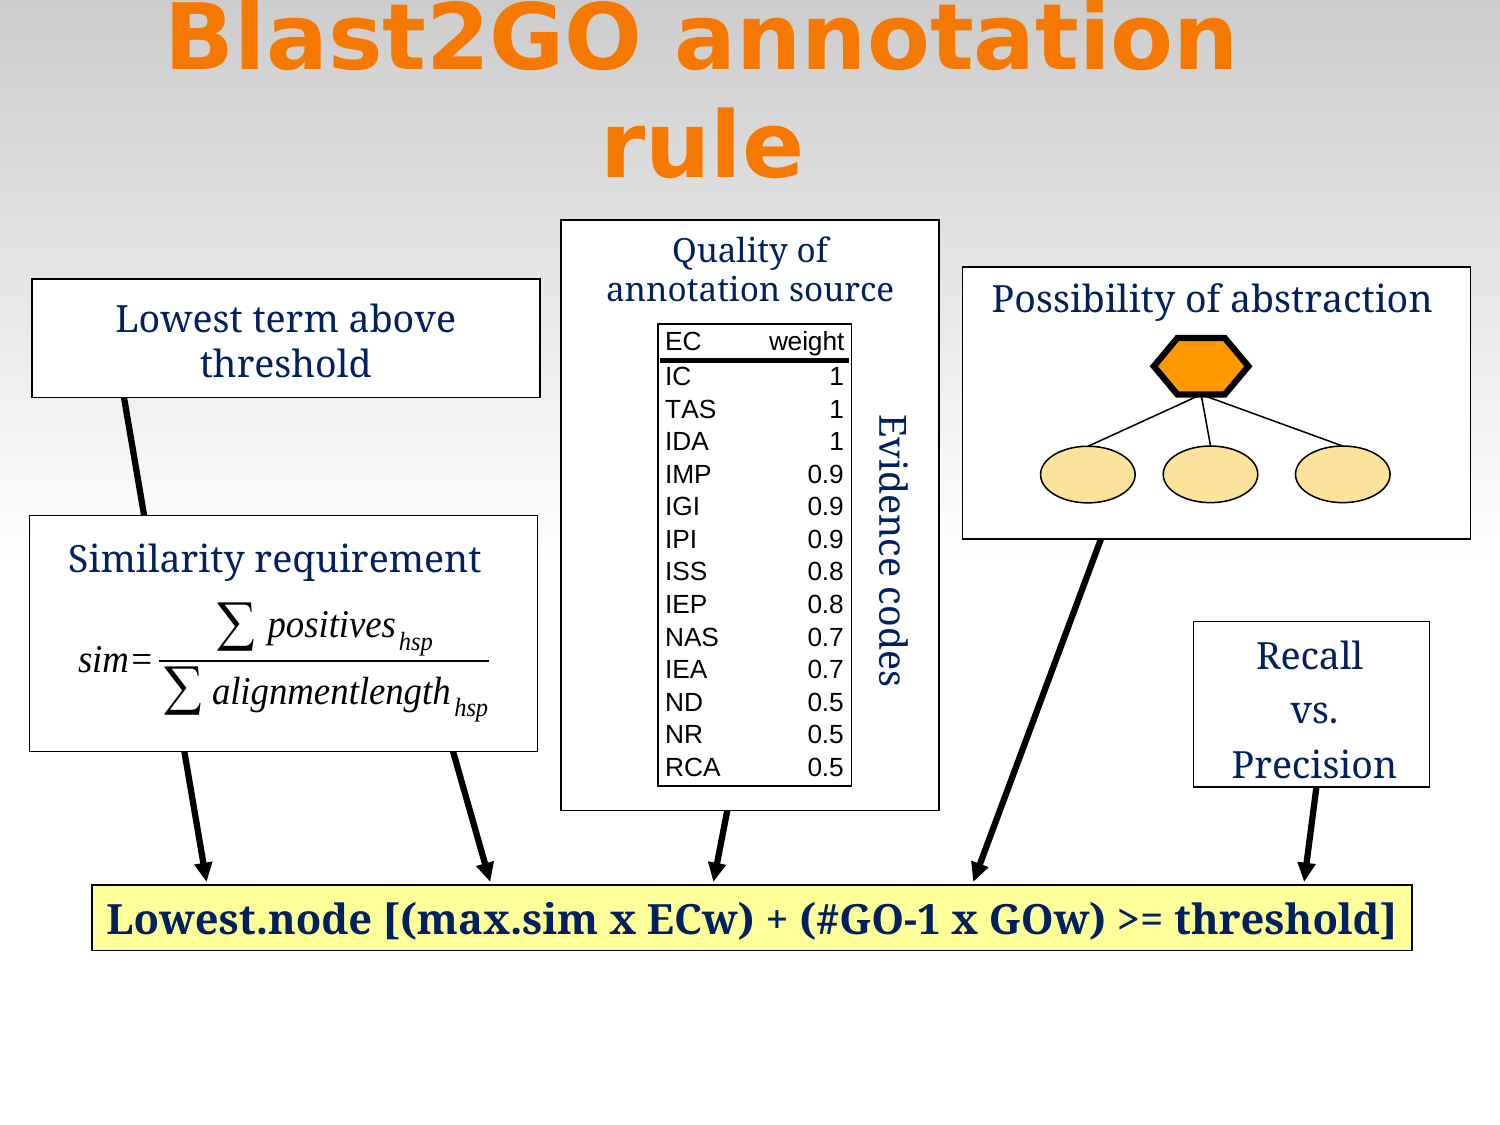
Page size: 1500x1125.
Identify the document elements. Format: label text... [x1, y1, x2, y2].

text_box [560, 219, 939, 811]
text_box Evidence codes [864, 326, 925, 776]
text_box Recall vs. Precision [1170, 624, 1459, 794]
text_box Lowest.node [(max.sim x ECw) + (#GO-1 x GOw) >= threshold] [91, 884, 1413, 951]
text_box [31, 279, 540, 398]
text_box Possibility of abstraction [964, 267, 1461, 328]
title Blast2GO annotation rule [35, 0, 1370, 210]
text_box Quality of annotation source [567, 221, 934, 317]
text_box [29, 515, 538, 752]
picture [658, 324, 851, 786]
text_box Similarity requirement [53, 527, 538, 588]
chart [66, 598, 504, 724]
text_box [962, 267, 1471, 539]
text_box Lowest term above threshold [43, 287, 528, 393]
